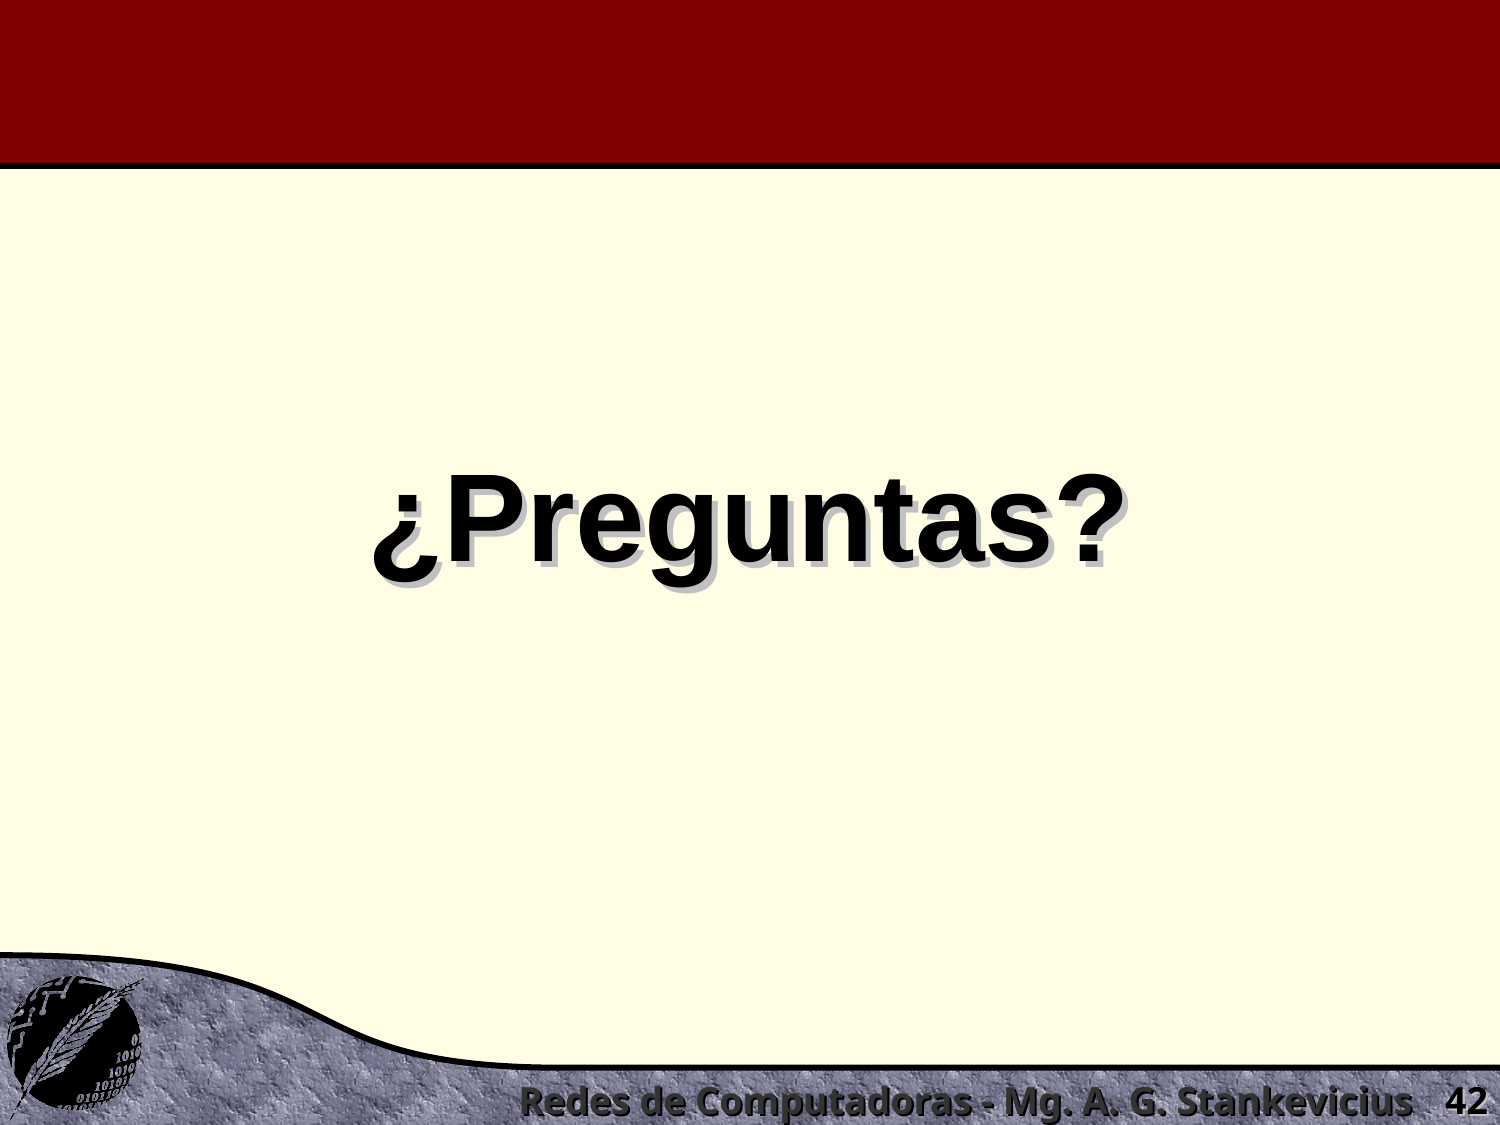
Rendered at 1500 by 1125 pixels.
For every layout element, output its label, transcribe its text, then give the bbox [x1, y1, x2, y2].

picture [0, 959, 1500, 1125]
picture [1047, 1100, 1054, 1110]
subtitle ¿Preguntas? [11, 192, 1486, 845]
picture [790, 1100, 795, 1110]
